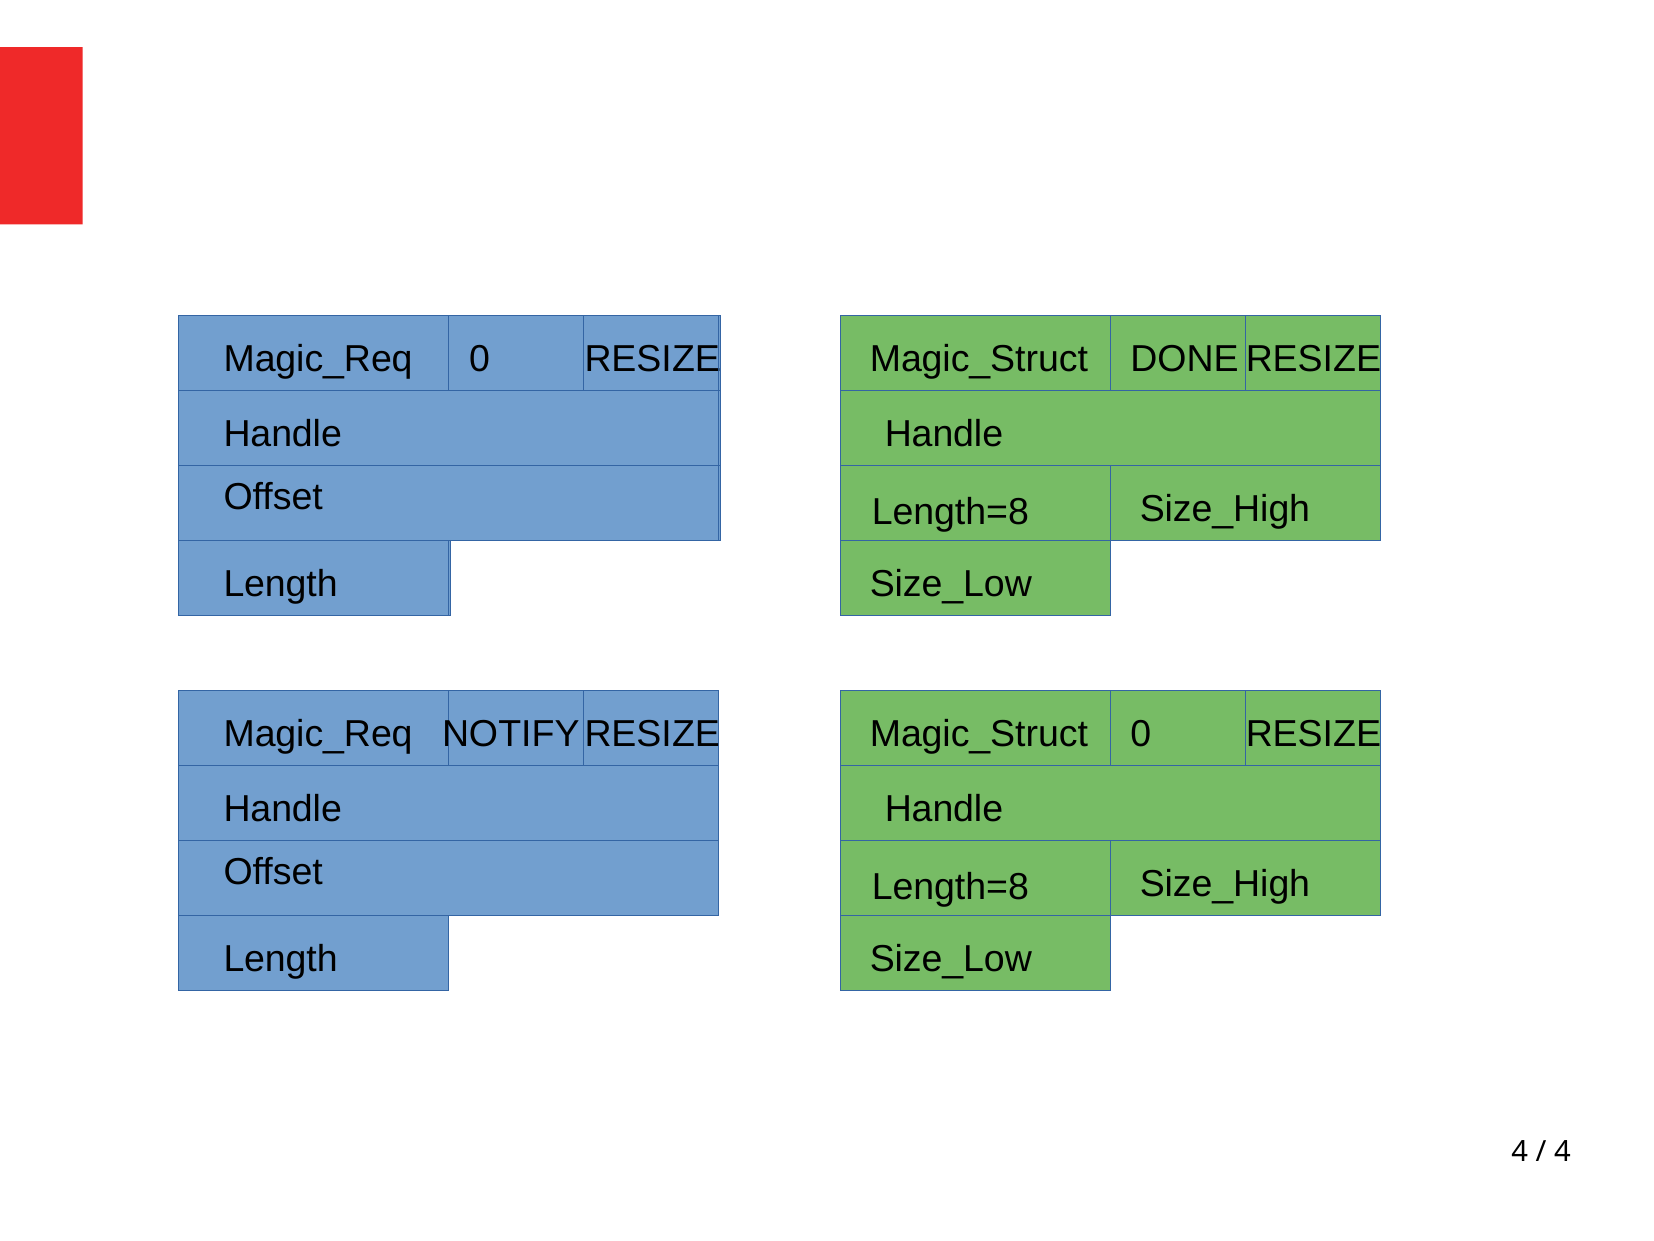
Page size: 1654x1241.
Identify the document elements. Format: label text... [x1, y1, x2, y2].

text_box RESIZE [569, 330, 736, 387]
text_box Length=8 [857, 483, 1044, 540]
text_box Handle [870, 780, 1018, 837]
text_box Length [208, 555, 353, 612]
text_box Handle [208, 780, 357, 837]
text_box Length [208, 930, 353, 987]
text_box 0 [1115, 705, 1166, 762]
text_box RESIZE [1231, 705, 1397, 762]
text_box Size_High [1125, 480, 1325, 537]
text_box [178, 315, 721, 616]
text_box [178, 690, 719, 991]
text_box RESIZE [1231, 330, 1397, 387]
text_box Offset [208, 468, 338, 526]
text_box DONE [1115, 330, 1231, 387]
text_box Handle [208, 405, 357, 462]
text_box Length=8 [857, 858, 1044, 915]
text_box Size_Low [855, 930, 1047, 987]
text_box Size_Low [855, 555, 1047, 612]
text_box RESIZE [569, 705, 736, 762]
text_box [840, 690, 1381, 991]
text_box 0 [454, 330, 569, 387]
text_box Magic_Req [208, 705, 427, 762]
text_box Offset [208, 843, 338, 901]
text_box [840, 315, 1381, 616]
text_box Size_High [1125, 855, 1325, 912]
text_box NOTIFY [427, 705, 601, 804]
text_box Magic_Struct [855, 705, 1104, 762]
text_box Magic_Struct [855, 330, 1104, 387]
text_box Handle [870, 405, 1018, 462]
text_box Magic_Req [208, 330, 428, 387]
